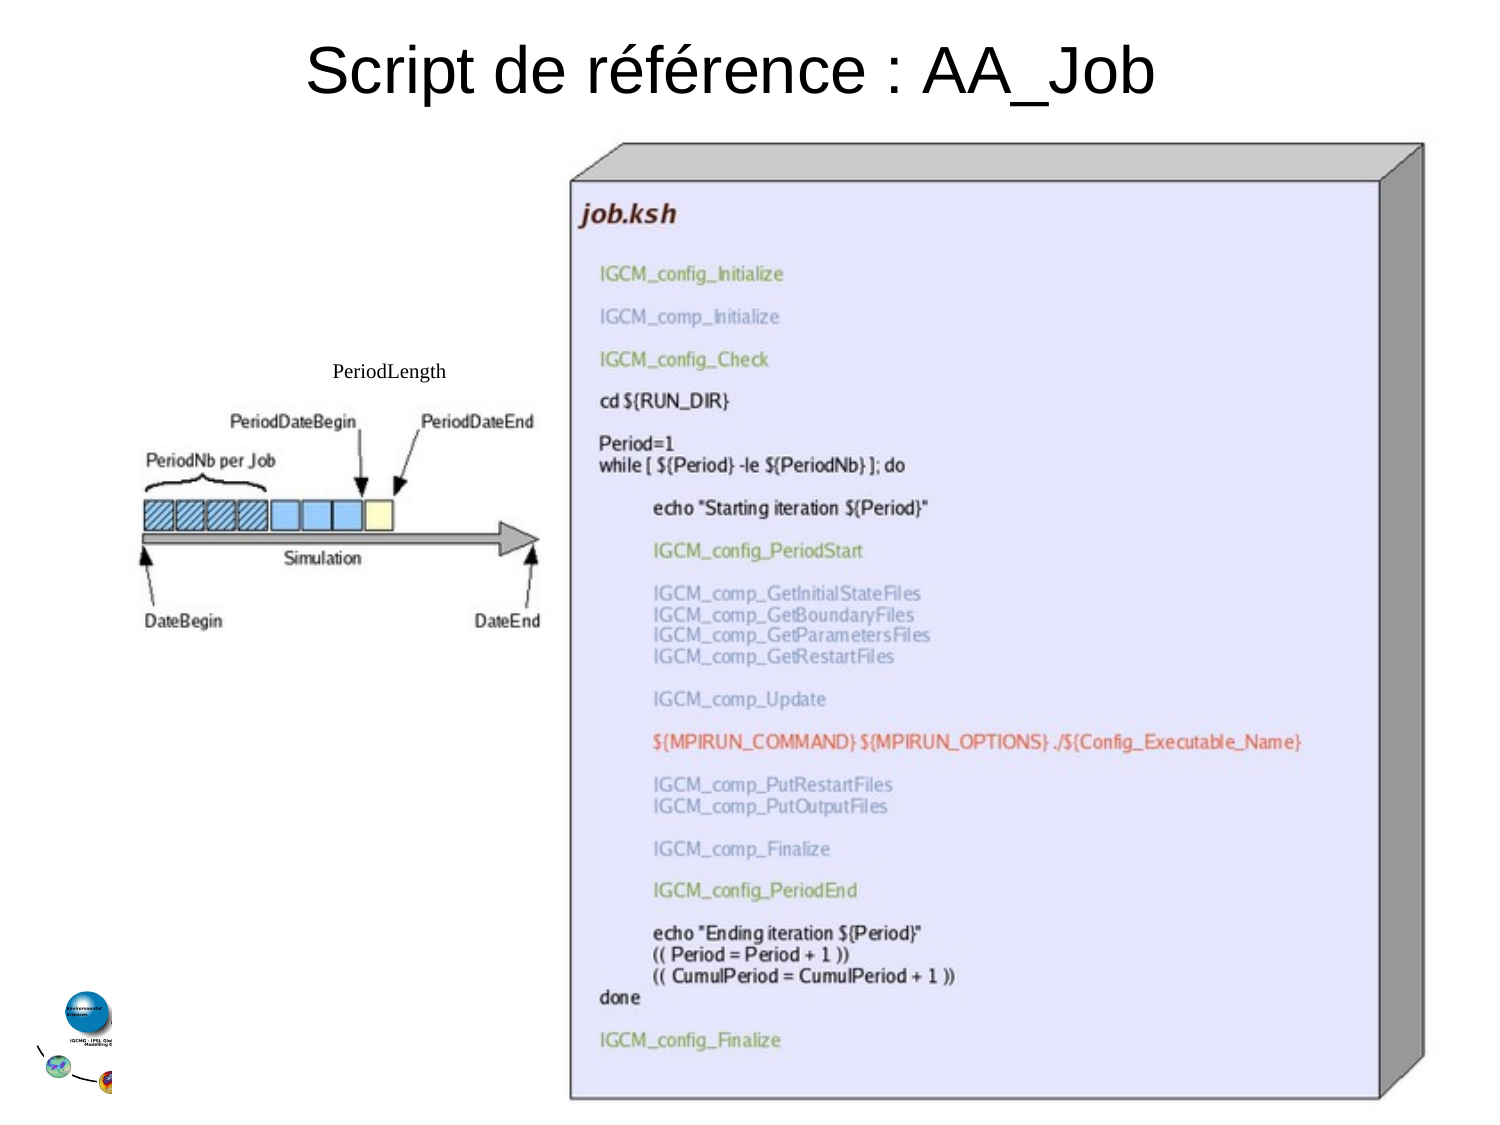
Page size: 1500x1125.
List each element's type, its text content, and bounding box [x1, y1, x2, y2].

picture [44, 1054, 72, 1079]
text_box PeriodLength [317, 350, 462, 391]
text_box Script de référence : AA_Job [99, 24, 1363, 113]
picture [65, 118, 1438, 1113]
